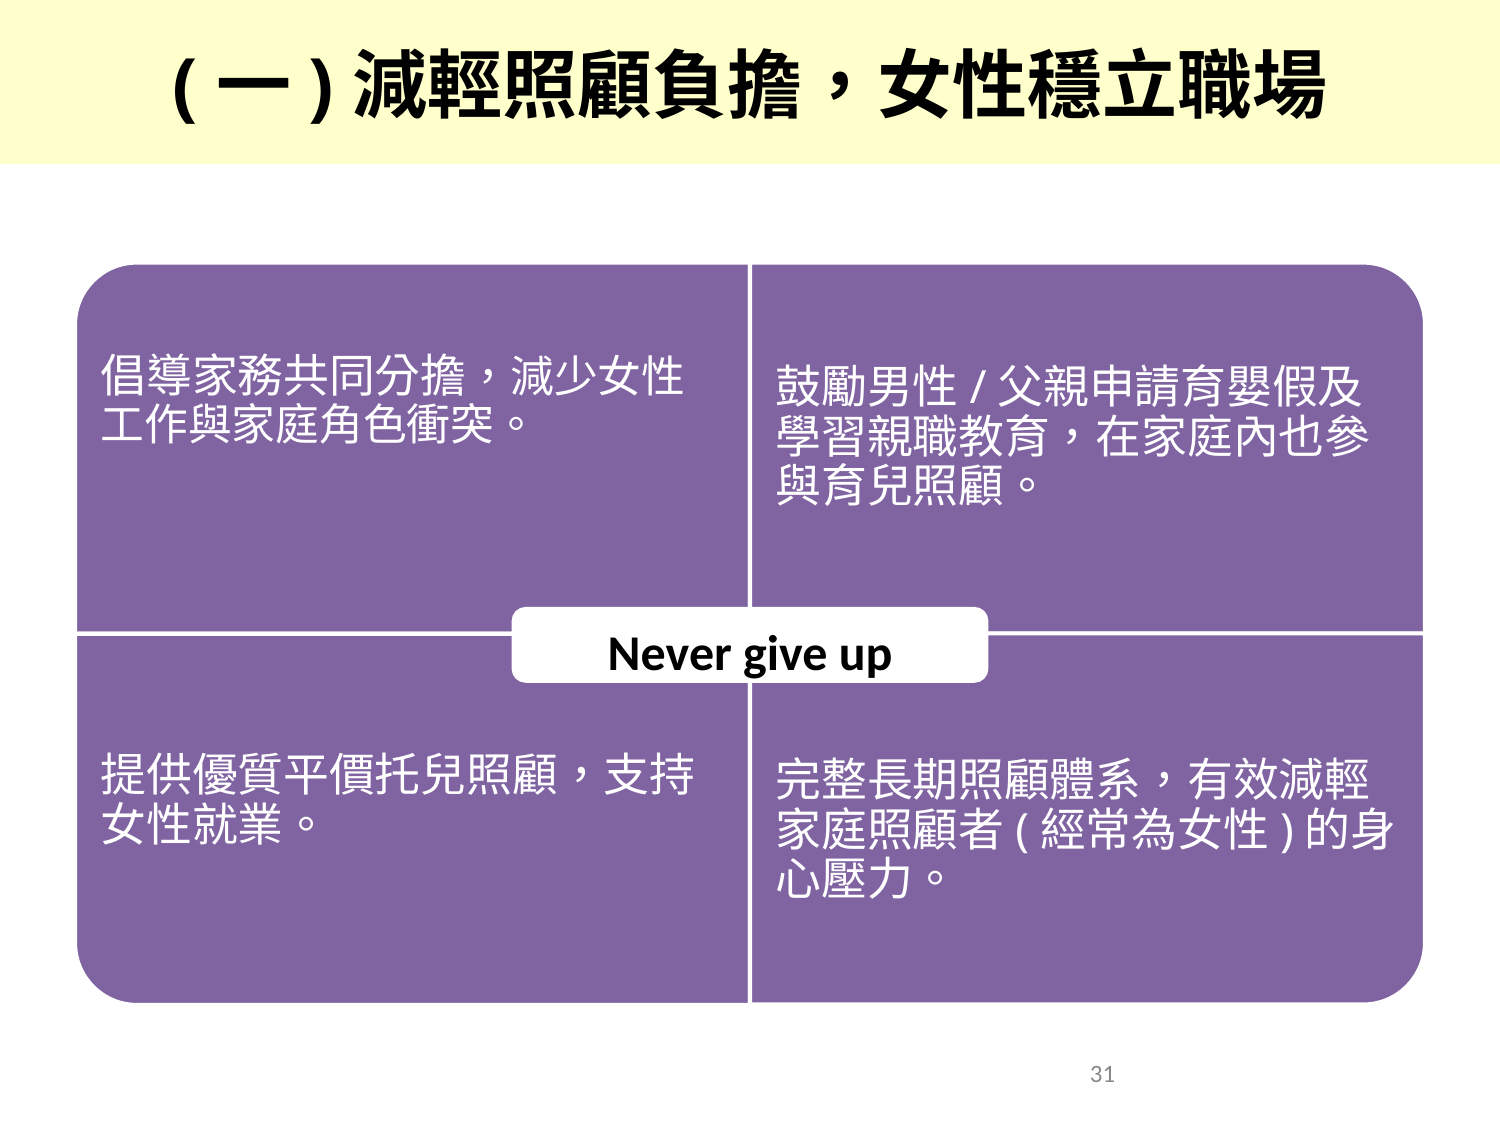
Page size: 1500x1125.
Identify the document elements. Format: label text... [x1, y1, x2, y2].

text_box 鼓勵男性/父親申請育嬰假及學習親職教育，在家庭內也參與育兒照顧。 [750, 262, 1426, 633]
text_box Never give up [513, 609, 987, 681]
title (一)減輕照顧負擔，女性穩立職場 [0, 0, 1500, 165]
text_box 提供優質平價托兒照顧，支持女性就業。 [75, 633, 751, 1006]
text_box 完整長期照顧體系，有效減輕家庭照顧者(經常為女性)的身心壓力。 [750, 633, 1426, 1005]
text_box [1074, 1042, 1426, 1103]
text_box 倡導家務共同分擔，減少女性工作與家庭角色衝突。 [75, 262, 750, 633]
